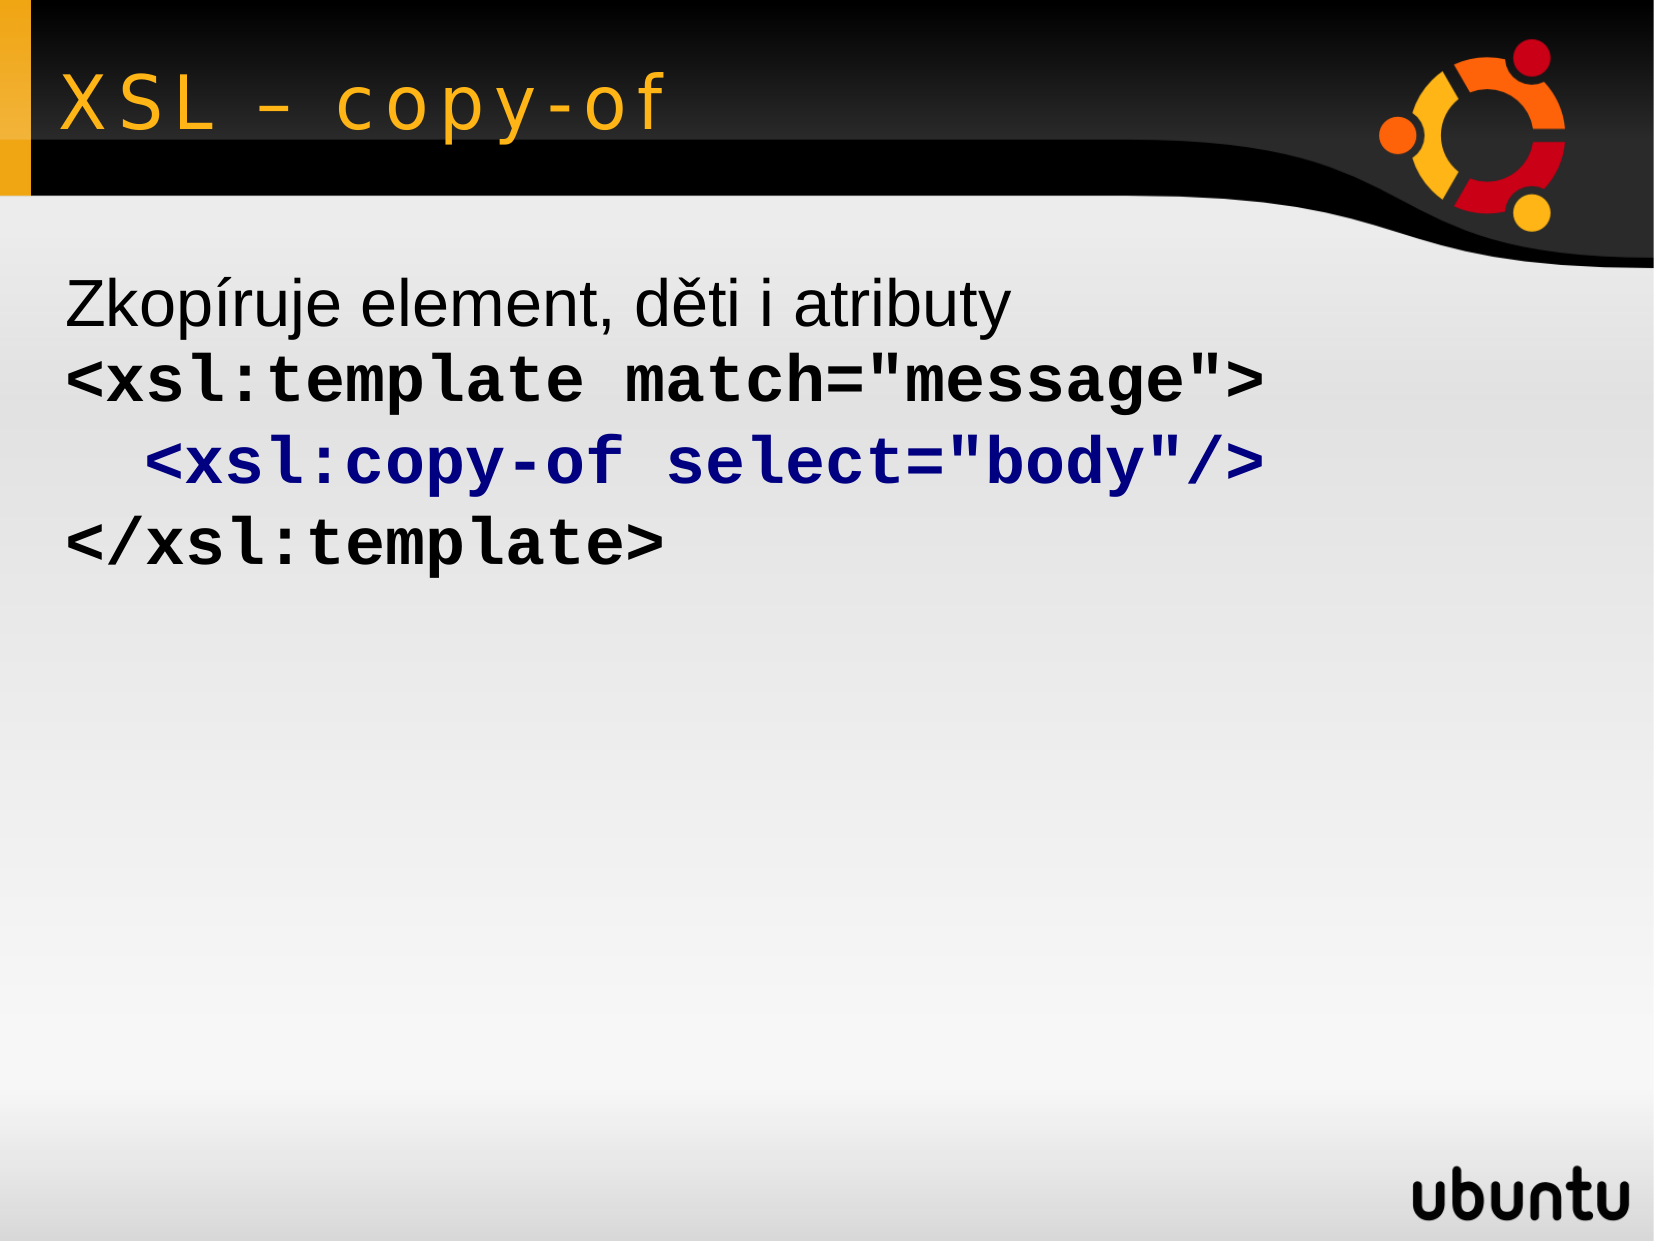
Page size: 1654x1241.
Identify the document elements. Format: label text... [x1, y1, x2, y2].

picture [0, 0, 1654, 1241]
title XSL – copy-of [59, 29, 1270, 178]
list Zkopíruje element, děti i atributy <xsl:template match="message"> <xsl:copy-of select="body"/> </xsl:template> [47, 265, 1536, 1138]
